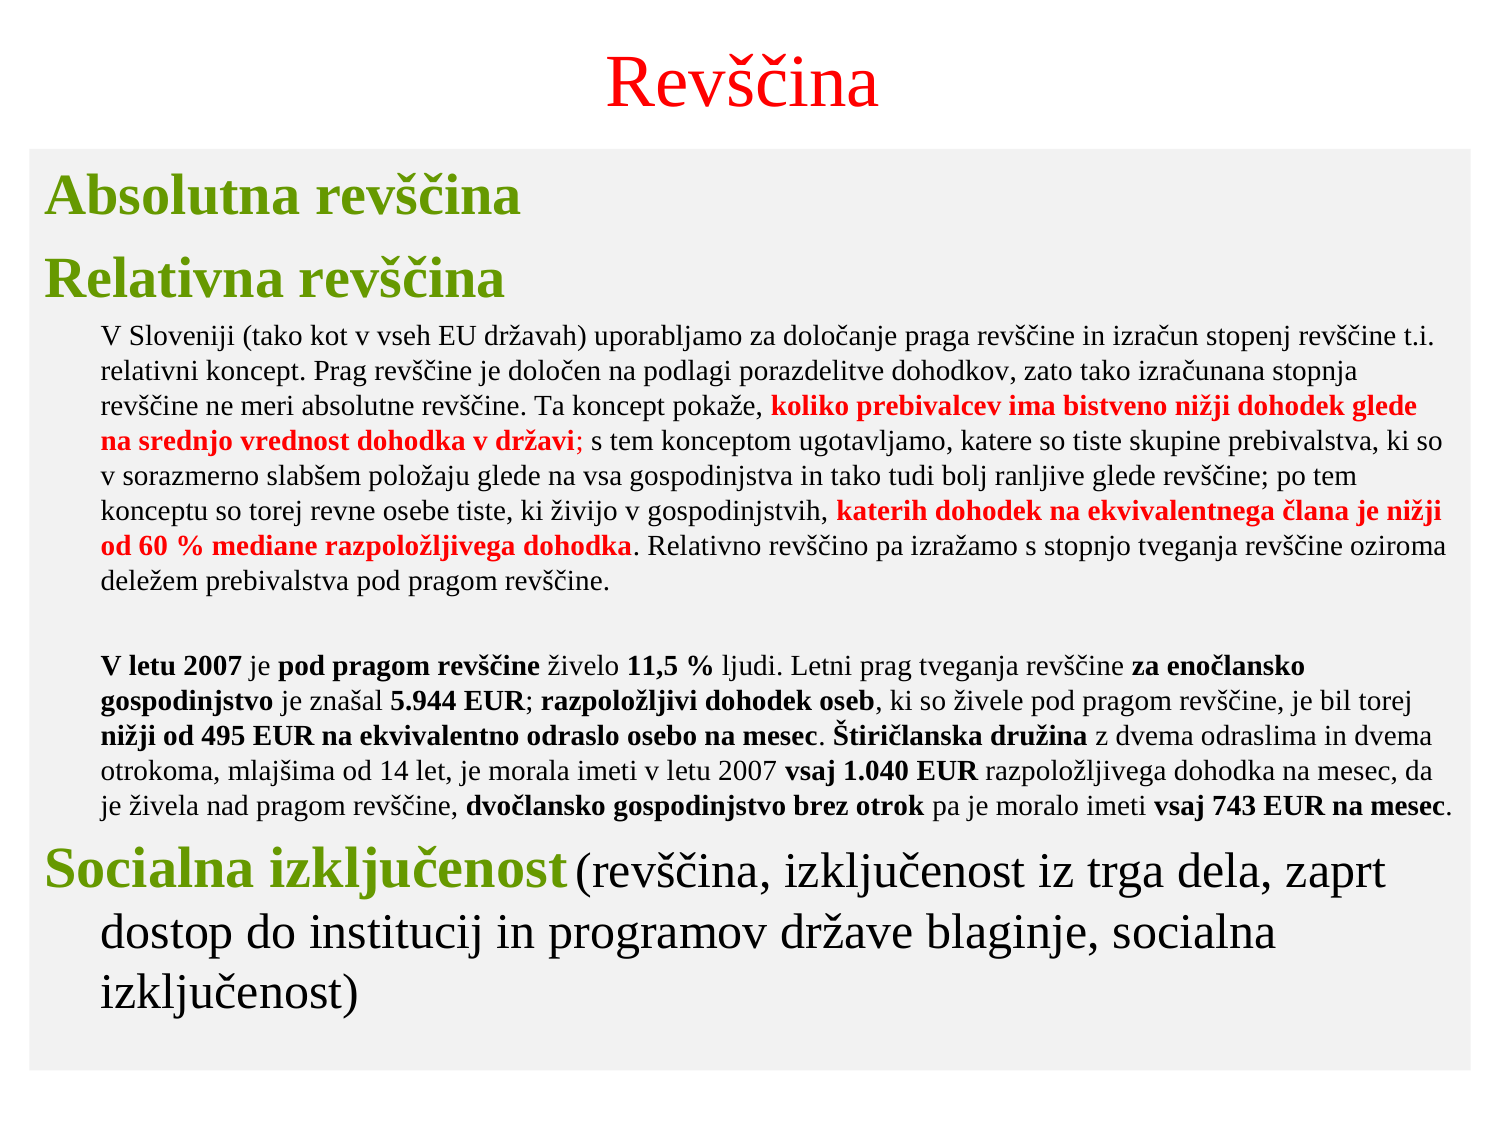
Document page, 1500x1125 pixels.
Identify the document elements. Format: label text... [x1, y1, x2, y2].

title Revščina [105, 24, 1381, 130]
list Absolutna revščina Relativna revščina V Sloveniji (tako kot v vseh EU državah) uporabljamo za določanje praga revščine in izračun stopenj revščine t.i. relativni koncept. Prag revščine je določen na podlagi porazdelitve dohodkov, zato tako izračunana stopnja revščine ne meri absolutne revščine. Ta koncept pokaže, koliko prebivalcev ima bistveno nižji dohodek glede na srednjo vrednost dohodka v državi; s tem konceptom ugotavljamo, katere so tiste skupine prebivalstva, ki so v sorazmerno slabšem položaju glede na vsa gospodinjstva in tako tudi bolj ranljive glede revščine; po tem konceptu so torej revne osebe tiste, ki živijo v gospodinjstvih, katerih dohodek na ekvivalentnega člana je nižji od 60 % mediane razpoložljivega dohodka. Relativno revščino pa izražamo s stopnjo tveganja revščine oziroma deležem prebivalstva pod pragom revščine. V letu 2007 je pod pragom revščine živelo 11,5 % ljudi. Letni prag tveganja revščine za enočlansko gospodinjstvo je znašal 5.944 EUR; razpoložljivi dohodek oseb, ki so živele pod pragom revščine, je bil torej nižji od 495 EUR na ekvivalentno odraslo osebo na mesec. Štiričlanska družina z dvema odraslima in dvema otrokoma, mlajšima od 14 let, je morala imeti v letu 2007 vsaj 1.040 EUR razpoložljivega dohodka na mesec, da je živela nad pragom revščine, dvočlansko gospodinjstvo brez otrok pa je moralo imeti vsaj 743 EUR na mesec. Socialna izključenost (revščina, izključenost iz trga dela, zaprt dostop do institucij in programov države blaginje, socialna izključenost) [29, 148, 1471, 1071]
